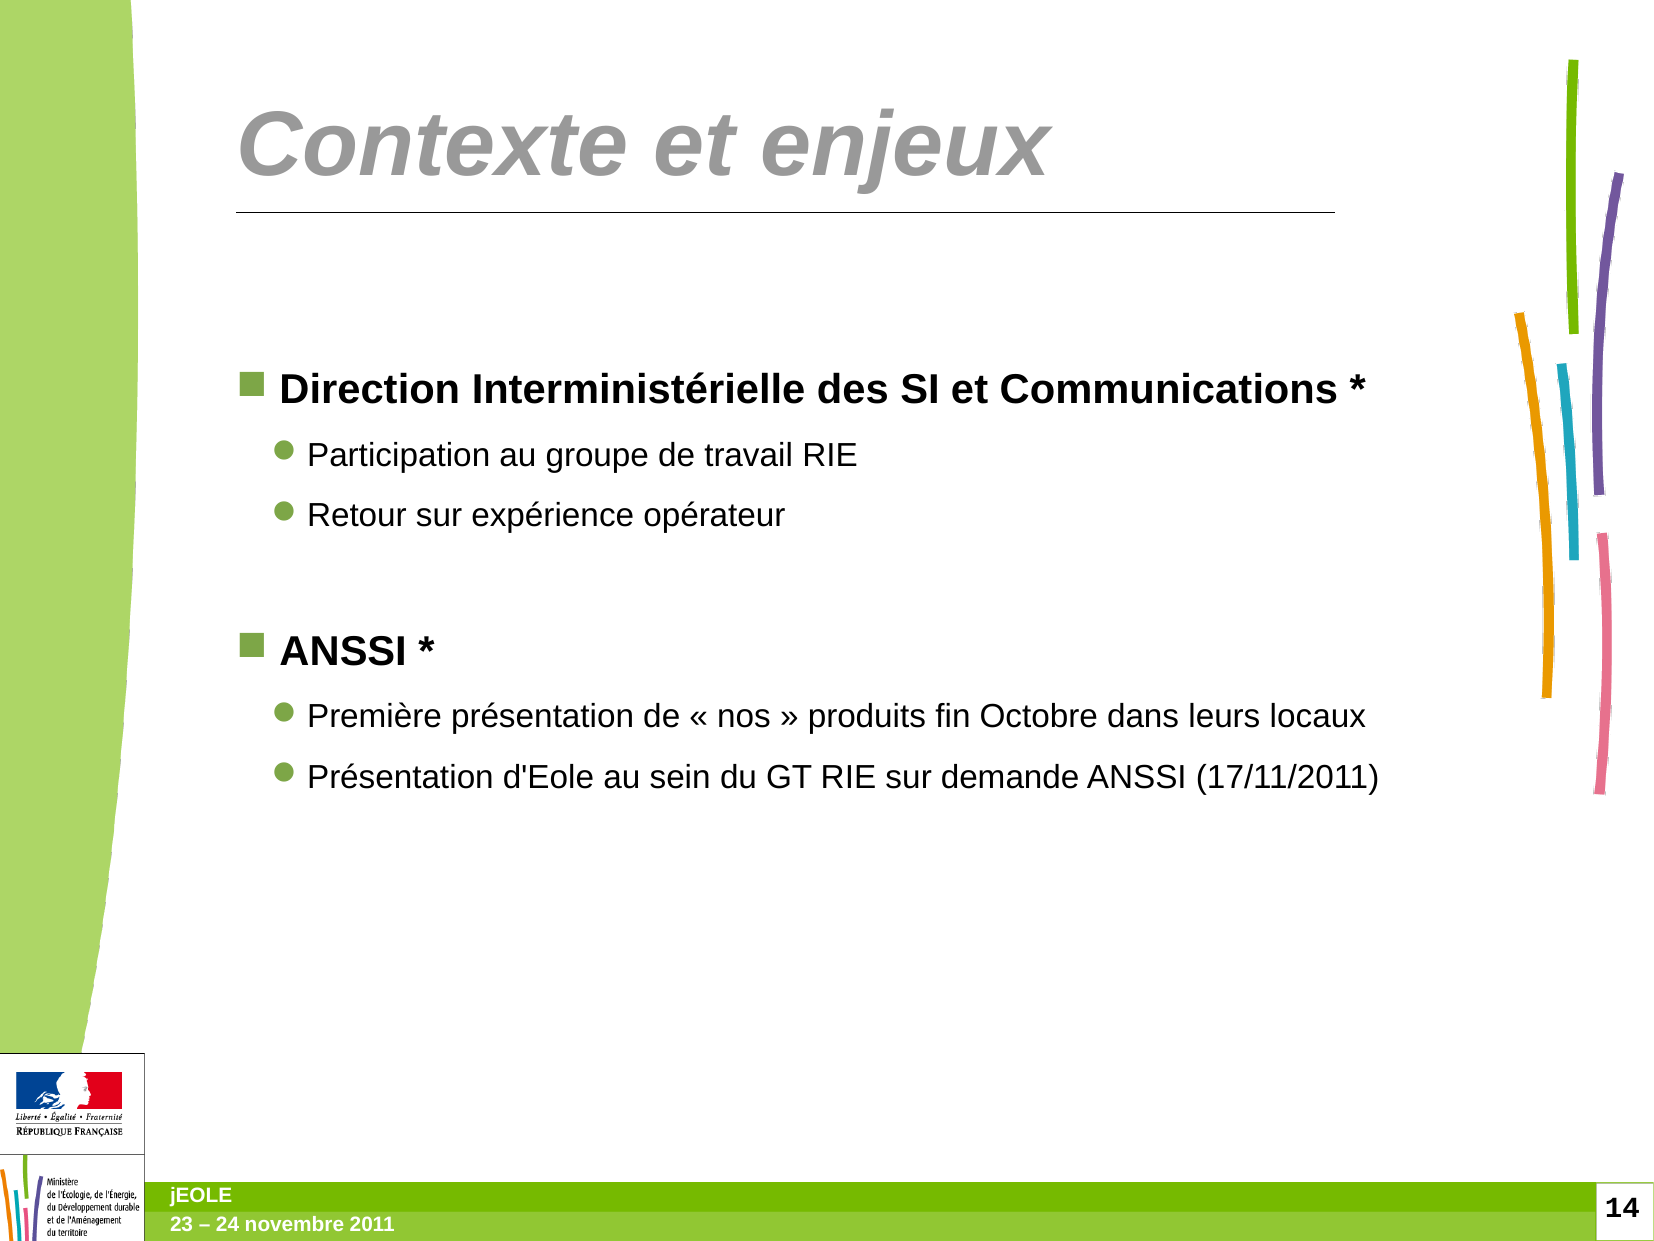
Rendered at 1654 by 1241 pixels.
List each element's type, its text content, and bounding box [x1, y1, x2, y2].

title Contexte et enjeux [236, 69, 1536, 218]
list Direction Interministérielle des SI et Communications * Participation au groupe de travail RIE Retour sur expérience opérateur ANSSI * Première présentation de « nos » produits fin Octobre dans leurs locaux Présentation d'Eole au sein du GT RIE sur demande ANSSI (17/11/2011) [236, 366, 1506, 987]
picture [0, 0, 1654, 1241]
